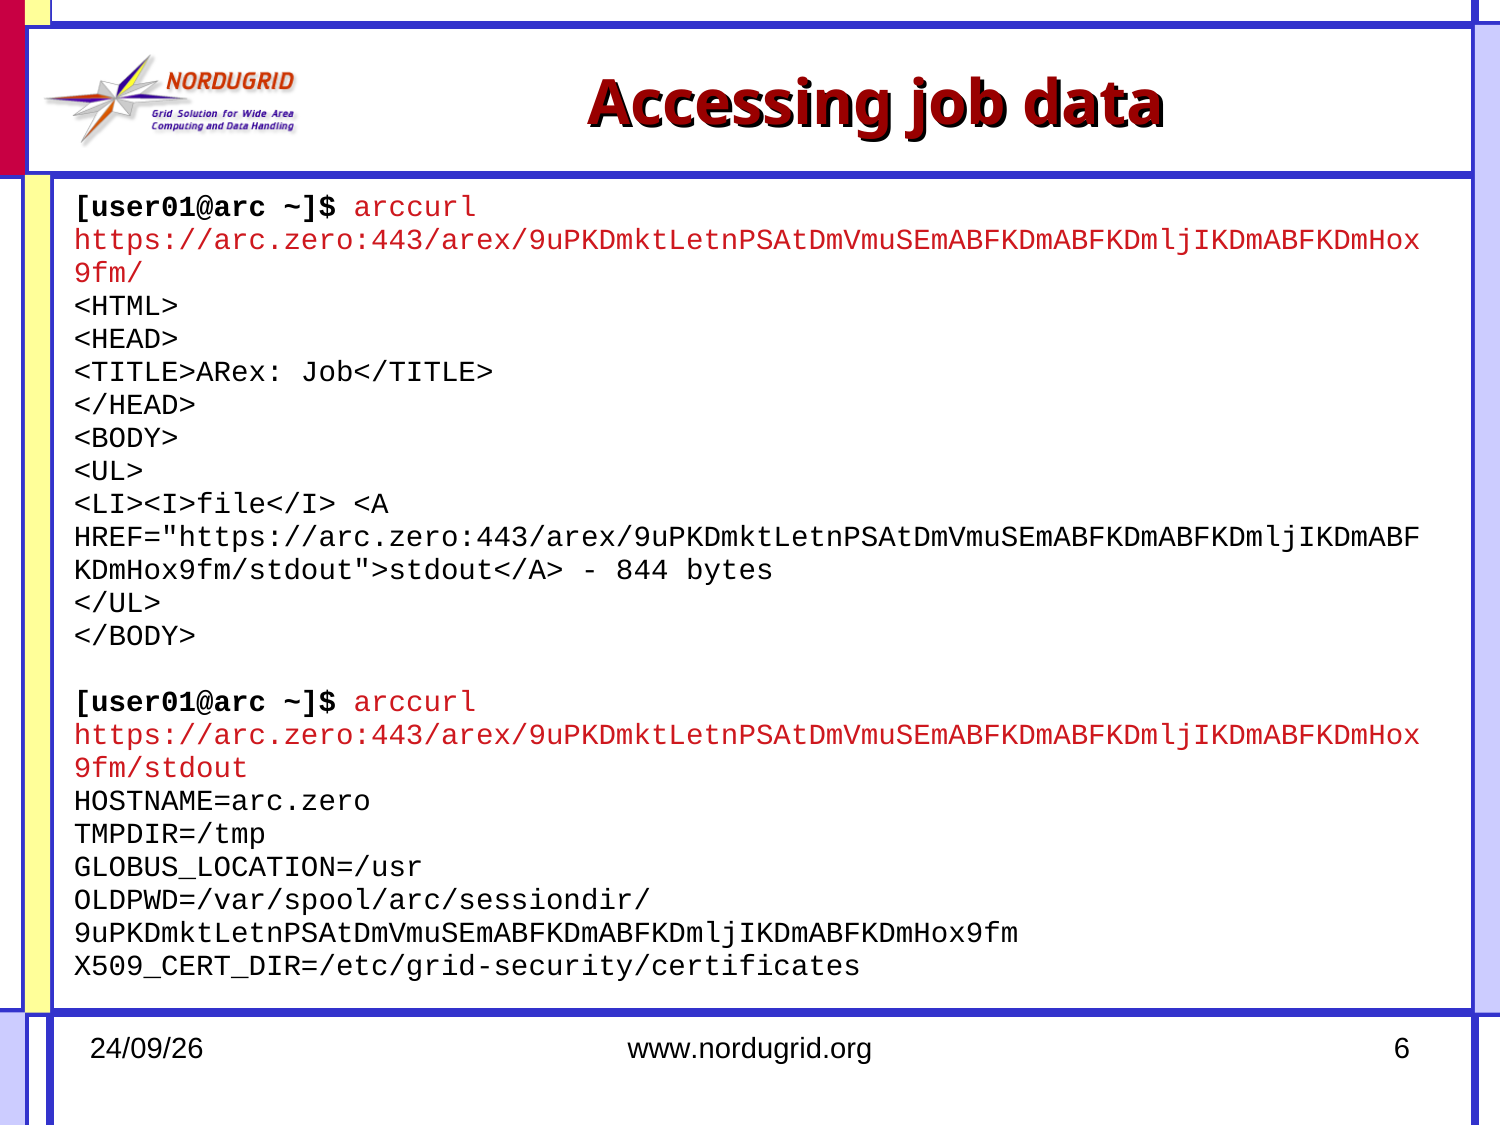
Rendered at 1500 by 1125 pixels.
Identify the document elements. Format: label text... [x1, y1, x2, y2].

picture [40, 49, 301, 148]
text_box [user01@arc ~]$ arccurl https://arc.zero:443/arex/9uPKDmktLetnPSAtDmVmuSEmABFKDmABFKDmljIKDmABFKDmHox9fm/ <HTML> <HEAD> <TITLE>ARex: Job</TITLE> </HEAD> <BODY> <UL> <LI><I>file</I> <A HREF="https://arc.zero:443/arex/9uPKDmktLetnPSAtDmVmuSEmABFKDmABFKDmljIKDmABFKDmHox9fm/stdout">stdout</A> - 844 bytes </UL> </BODY> [user01@arc ~]$ arccurl https://arc.zero:443/arex/9uPKDmktLetnPSAtDmVmuSEmABFKDmABFKDmljIKDmABFKDmHox9fm/stdout HOSTNAME=arc.zero TMPDIR=/tmp GLOBUS_LOCATION=/usr OLDPWD=/var/spool/arc/sessiondir/9uPKDmktLetnPSAtDmVmuSEmABFKDmABFKDmljIKDmABFKDmHox9fm X509_CERT_DIR=/etc/grid-security/certificates [59, 184, 1447, 1025]
title Accessing job data [324, 17, 1428, 183]
